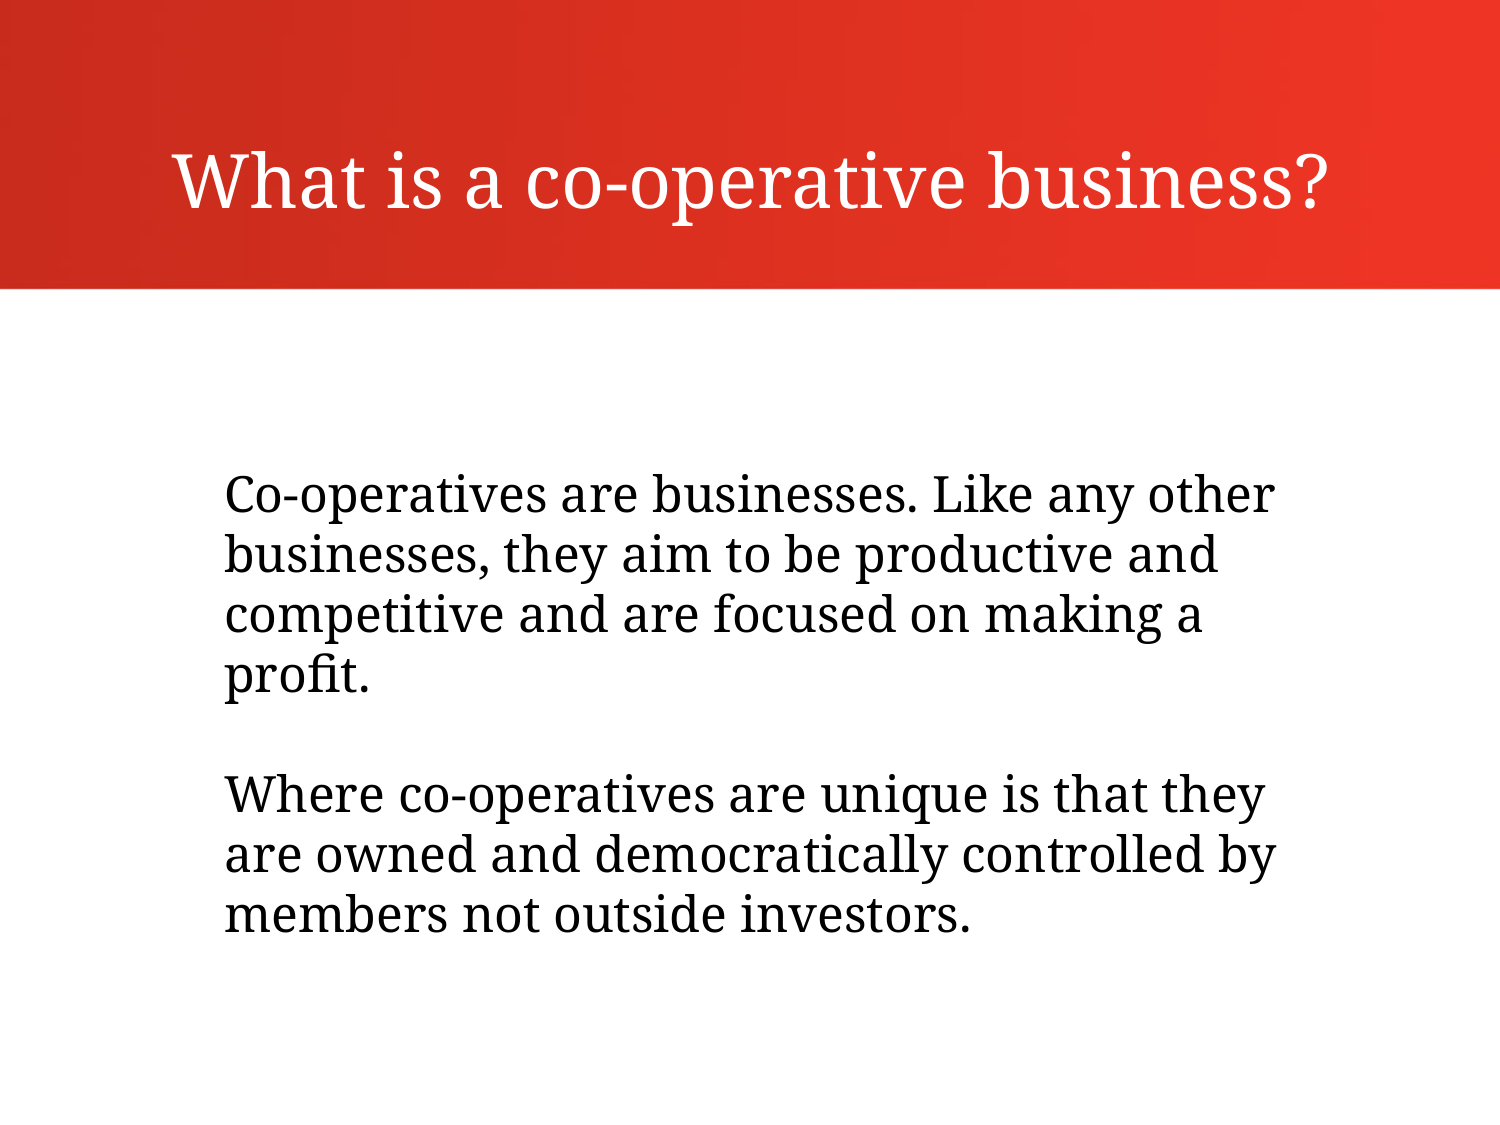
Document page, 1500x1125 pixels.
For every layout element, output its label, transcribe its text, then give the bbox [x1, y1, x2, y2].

title What is a co-operative business? [76, 125, 1427, 314]
picture [0, 0, 1500, 1125]
text_box Co-operatives are businesses. Like any other businesses, they aim to be productive and competitive and are focused on making a profit. Where co-operatives are unique is that they are owned and democratically controlled by members not outside investors. [209, 455, 1306, 950]
